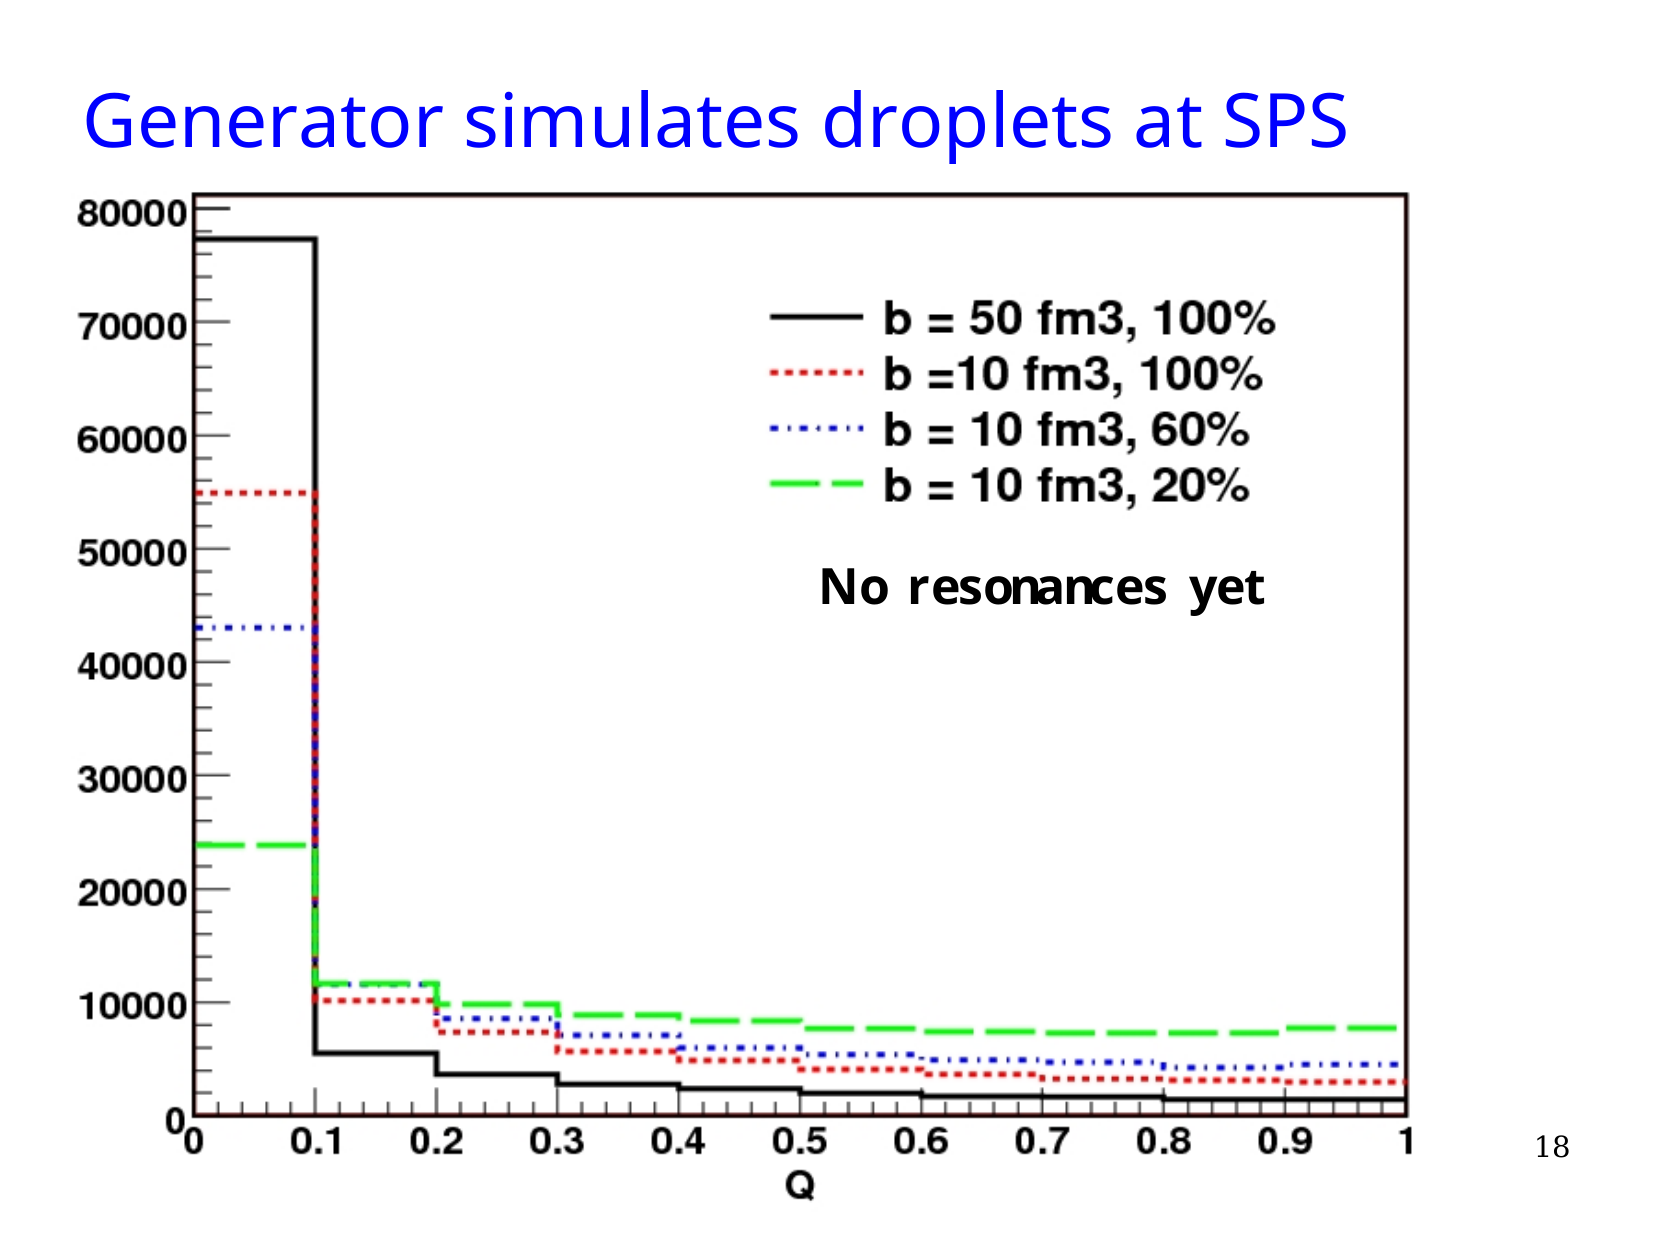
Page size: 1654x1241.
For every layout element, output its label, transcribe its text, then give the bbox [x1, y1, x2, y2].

picture [58, 164, 1443, 1219]
title Generator simulates droplets at SPS [82, 41, 1571, 196]
chart [817, 549, 1654, 727]
